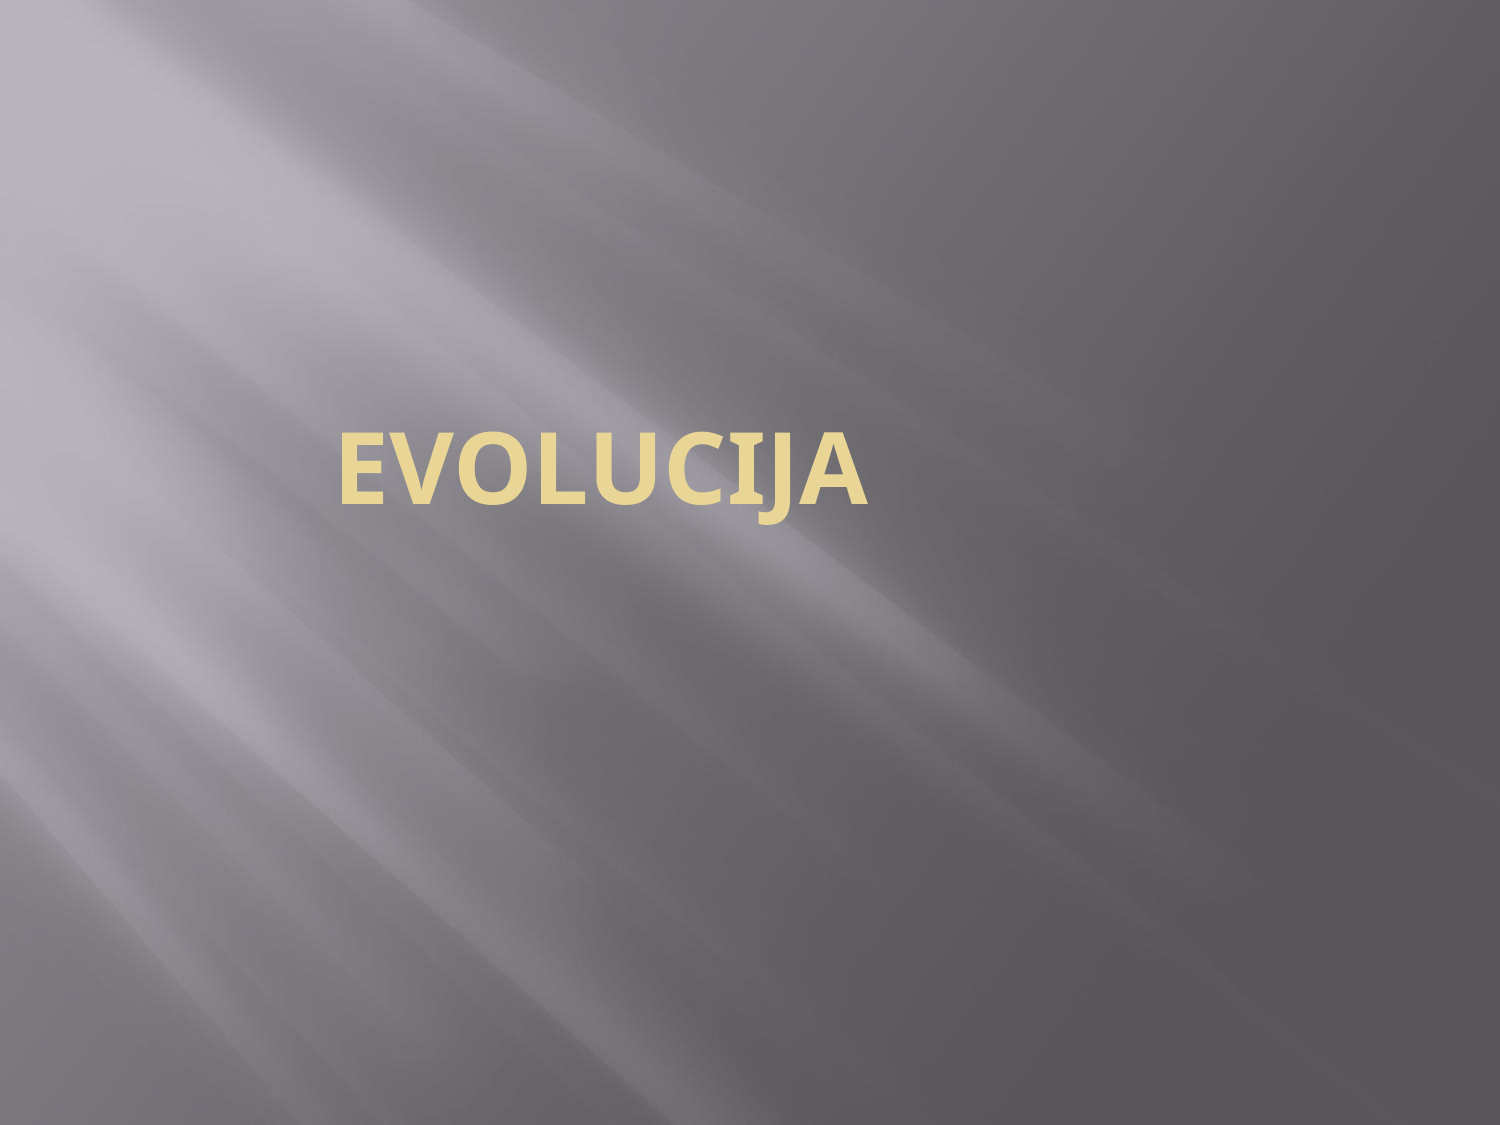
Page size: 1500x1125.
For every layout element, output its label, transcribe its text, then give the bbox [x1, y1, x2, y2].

title EVOLUCIJA [69, 224, 1420, 525]
picture [0, 0, 1500, 1125]
subtitle [225, 546, 1275, 835]
